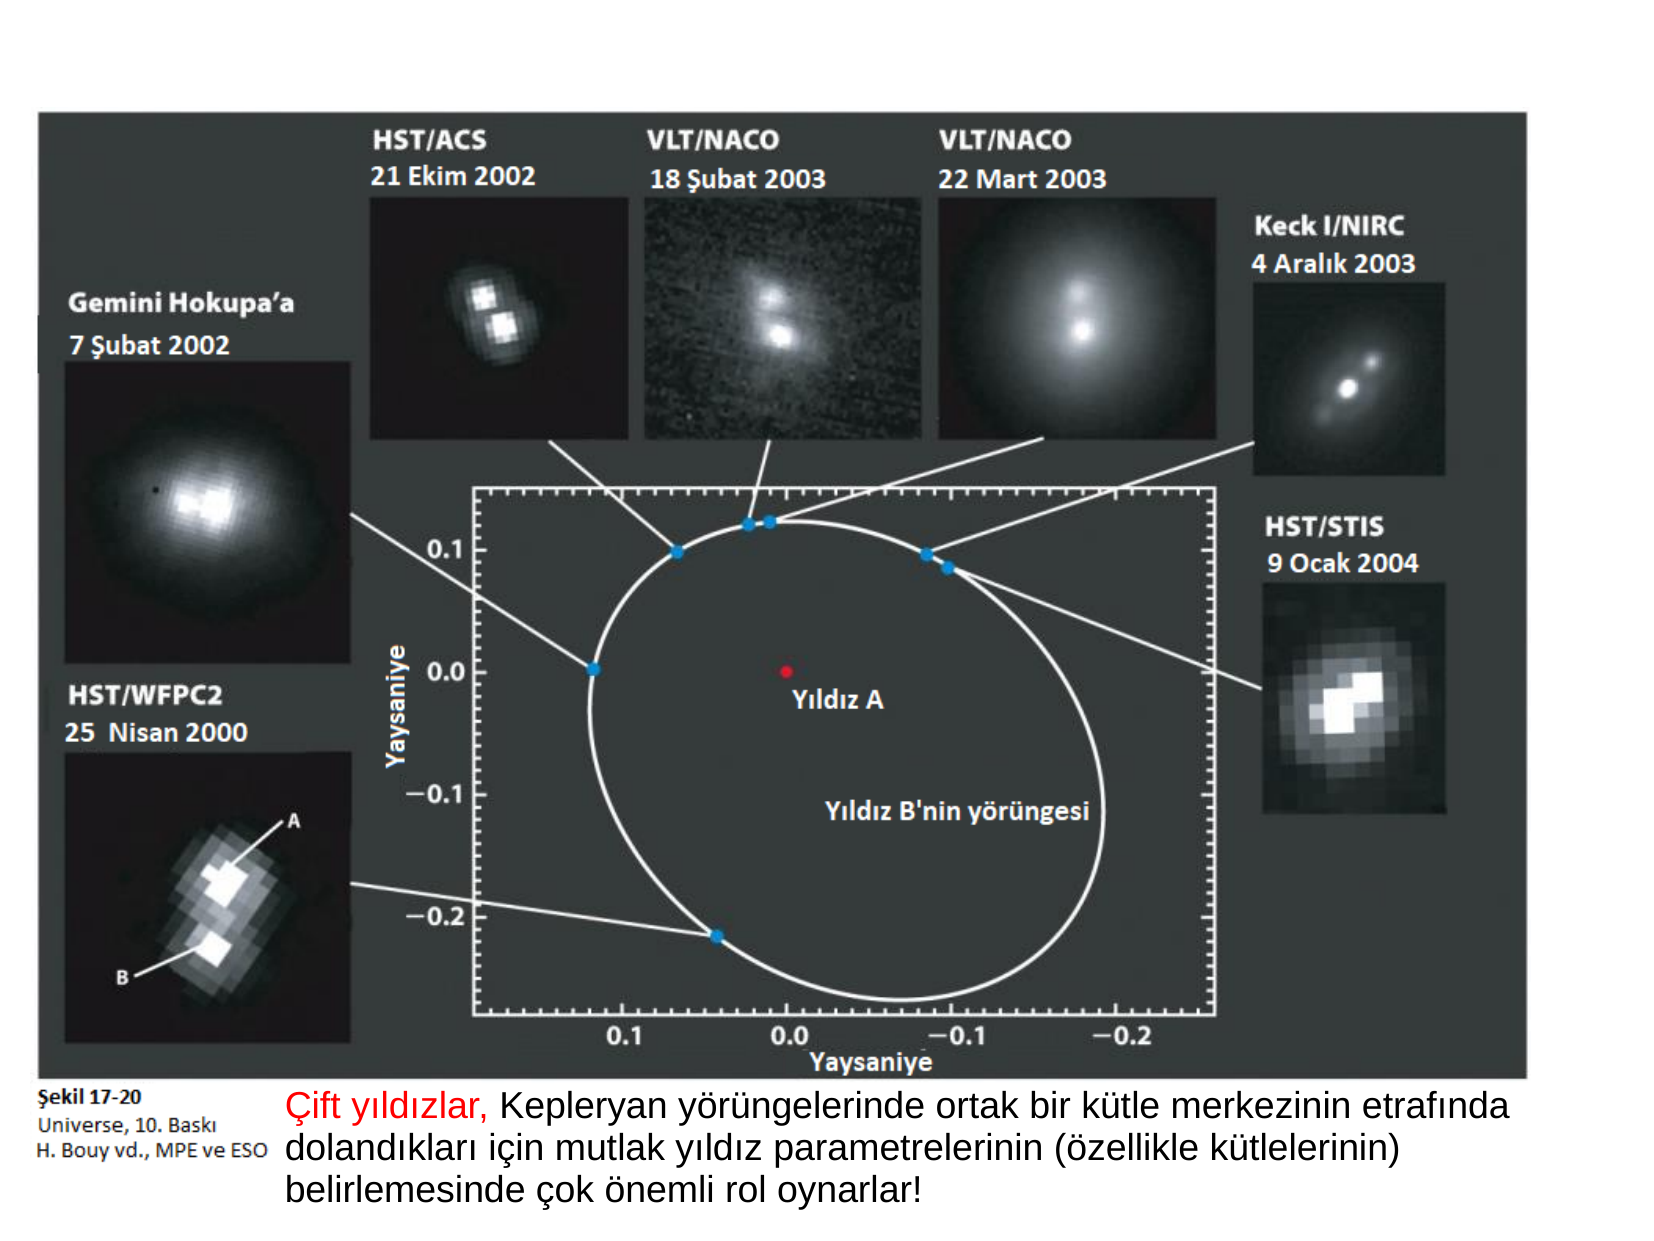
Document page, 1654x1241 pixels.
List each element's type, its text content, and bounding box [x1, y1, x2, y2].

picture [30, 107, 1531, 1171]
text_box Çift yıldızlar, Kepleryan yörüngelerinde ortak bir kütle merkezinin etrafında dolandıkları için mutlak yıldız parametrelerinin (özellikle kütlelerinin) belirlemesinde çok önemli rol oynarlar! [270, 1077, 1606, 1219]
